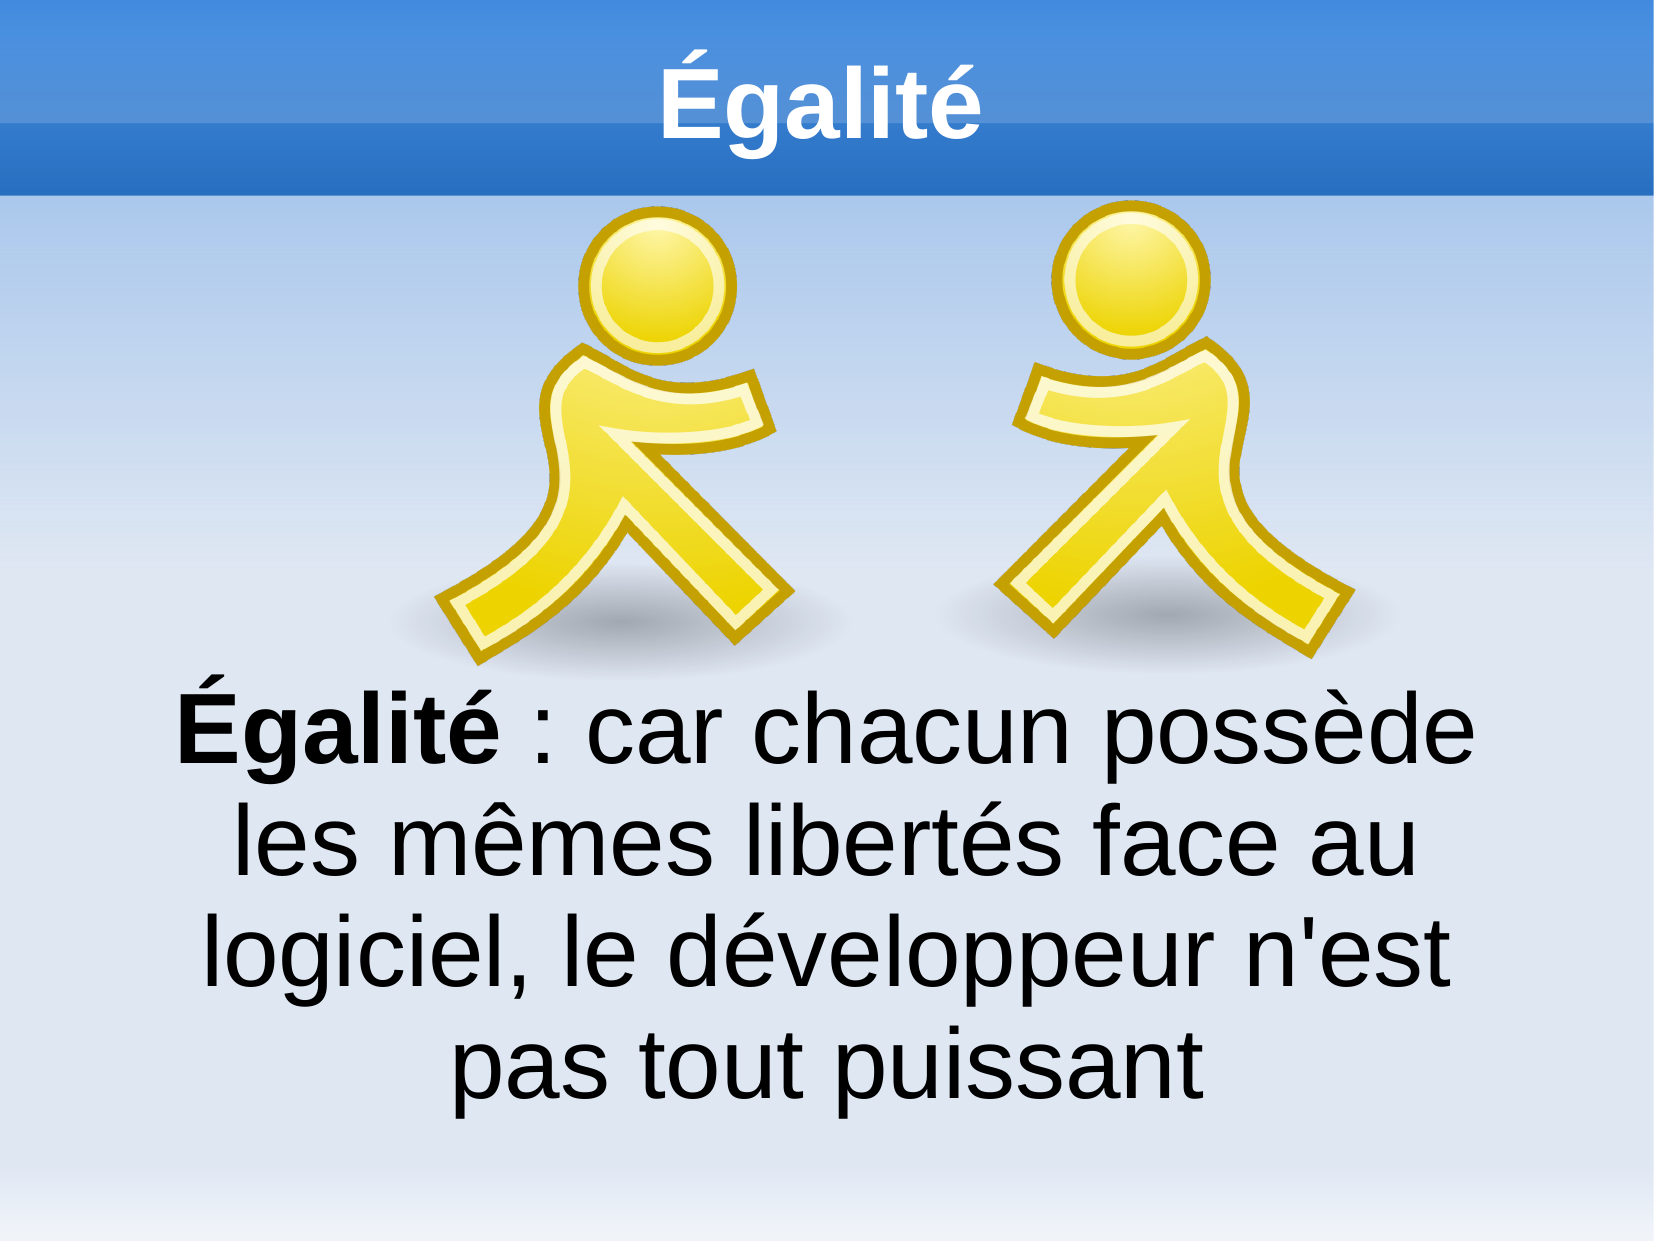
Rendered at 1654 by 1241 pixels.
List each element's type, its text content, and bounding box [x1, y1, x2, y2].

text_box Égalité : car chacun possède les mêmes libertés face au logiciel, le développeur n'est pas tout puissant [120, 665, 1534, 1182]
title Égalité [76, 0, 1565, 208]
picture [0, 0, 1654, 1241]
